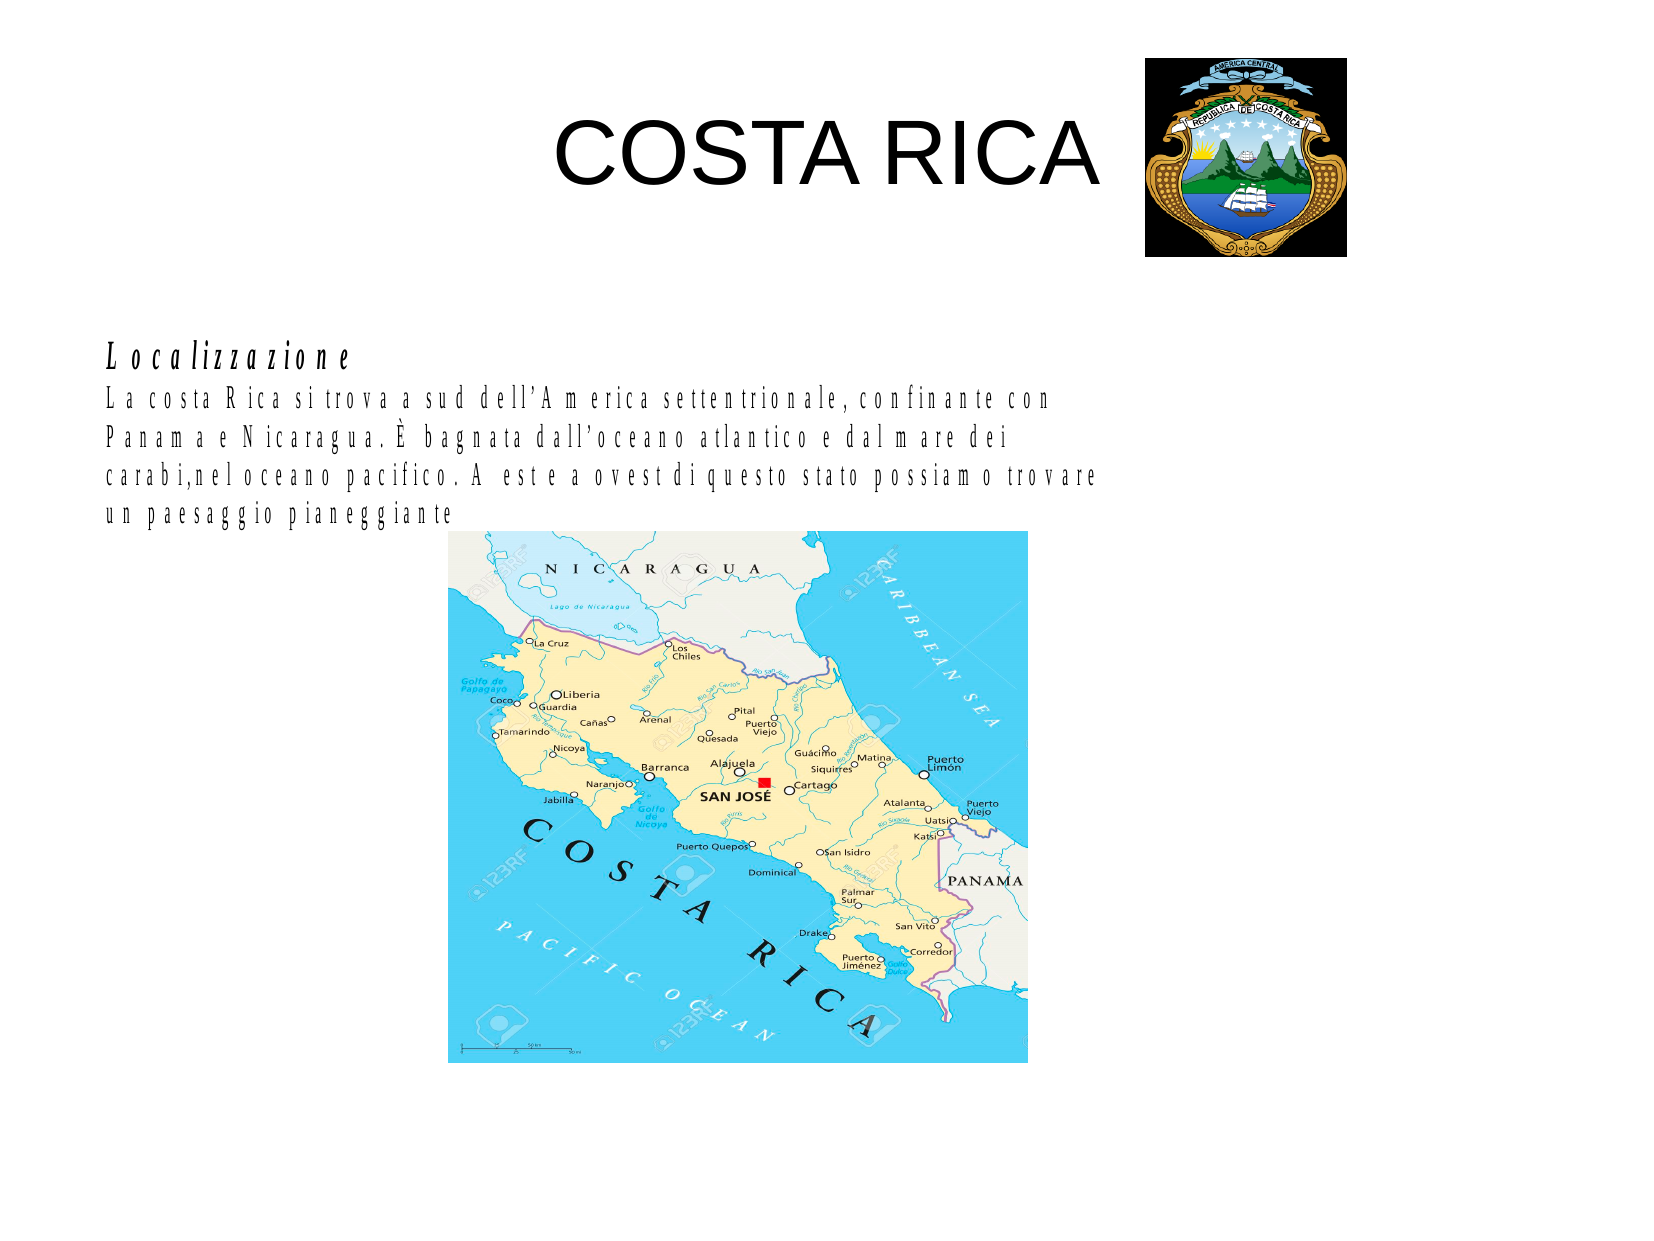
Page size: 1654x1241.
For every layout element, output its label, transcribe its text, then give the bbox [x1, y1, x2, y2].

title COSTA RICA [82, 49, 1571, 257]
picture [1145, 58, 1347, 257]
picture [106, 330, 1111, 1063]
